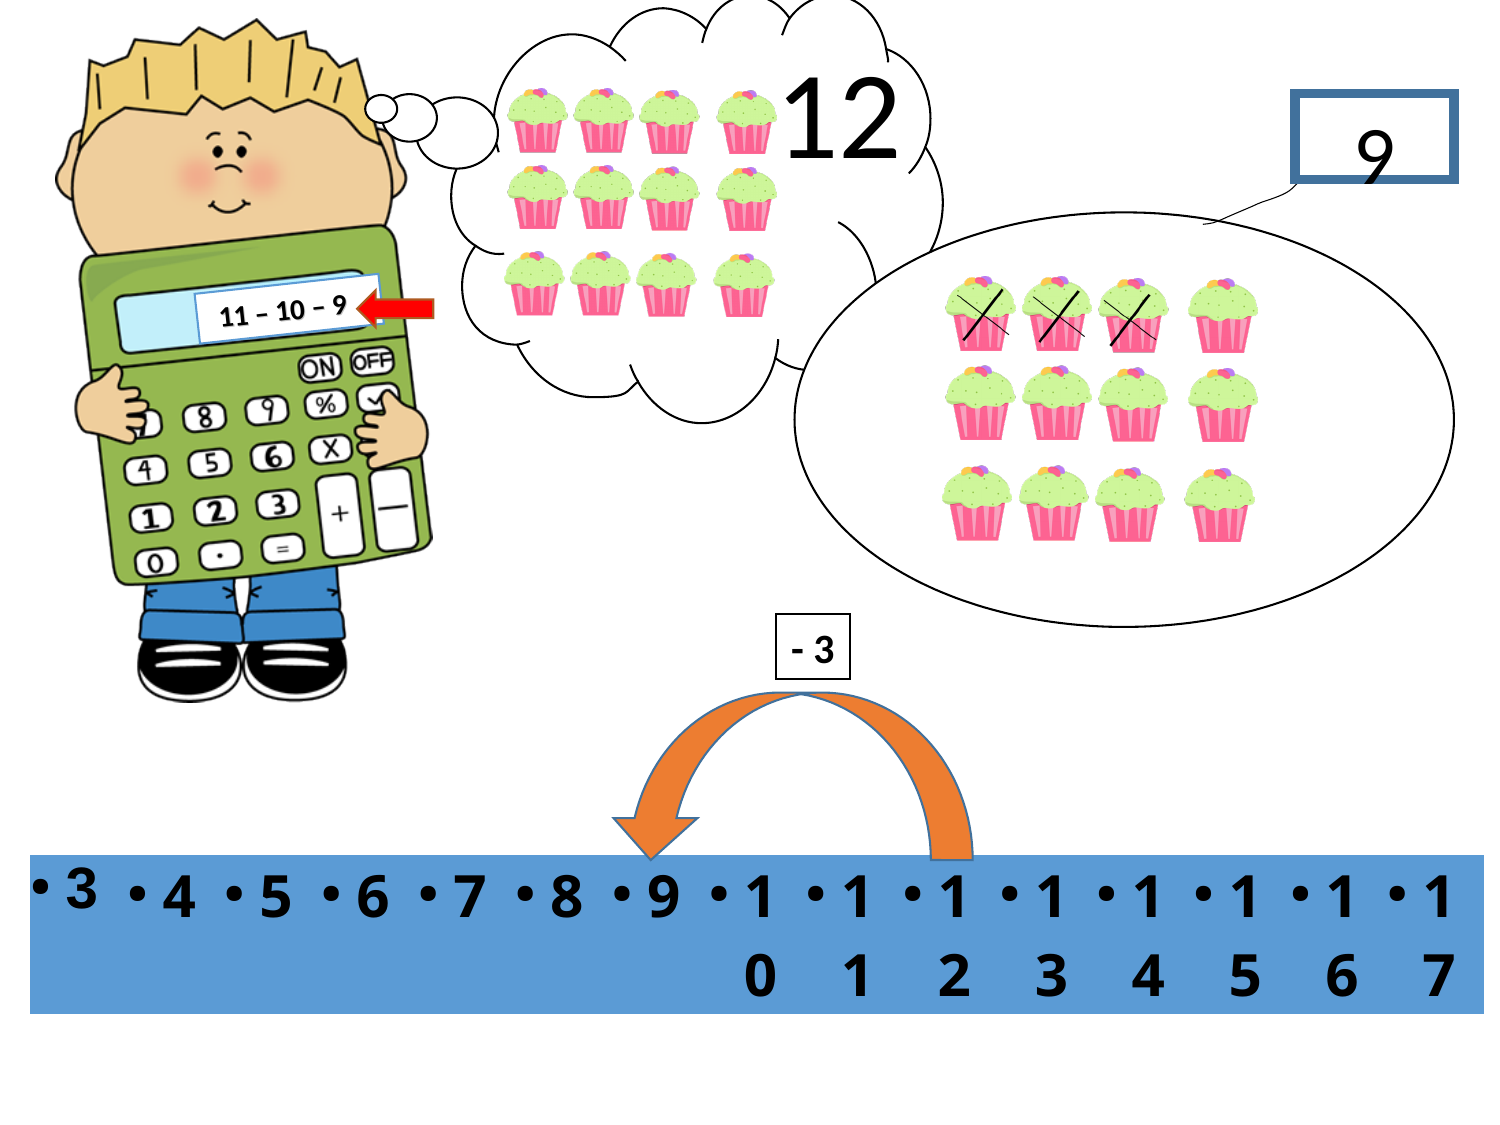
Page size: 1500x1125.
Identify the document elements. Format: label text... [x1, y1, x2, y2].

picture [504, 88, 777, 317]
text_box [365, 0, 1454, 627]
table_header 17 [1387, 855, 1484, 1014]
text_box 11 – 10 – 9 [194, 273, 382, 344]
table_header 4 [127, 855, 224, 1014]
table_header 7 [418, 855, 515, 1014]
picture [55, 18, 433, 703]
table_header 6 [321, 855, 418, 1014]
table_header 16 [1290, 855, 1387, 1014]
table_header 9 [612, 855, 709, 1014]
text_box 9 [1365, 136, 1386, 157]
table_header 12 [902, 855, 999, 1014]
text_box [357, 290, 434, 328]
text_box - 3 [776, 614, 850, 679]
table_header 13 [999, 855, 1096, 1014]
picture [942, 276, 1258, 542]
table_header 5 [224, 855, 321, 1014]
table_header 3 [30, 855, 127, 1014]
table_header 8 [515, 855, 612, 1014]
table_header 14 [1096, 855, 1193, 1014]
text_box [613, 692, 973, 861]
table_header 10 [709, 855, 805, 1014]
text_box 12 [760, 26, 917, 191]
table_header 15 [1193, 855, 1290, 1014]
text_box 9 [1295, 93, 1454, 180]
table_header 11 [805, 855, 902, 1014]
